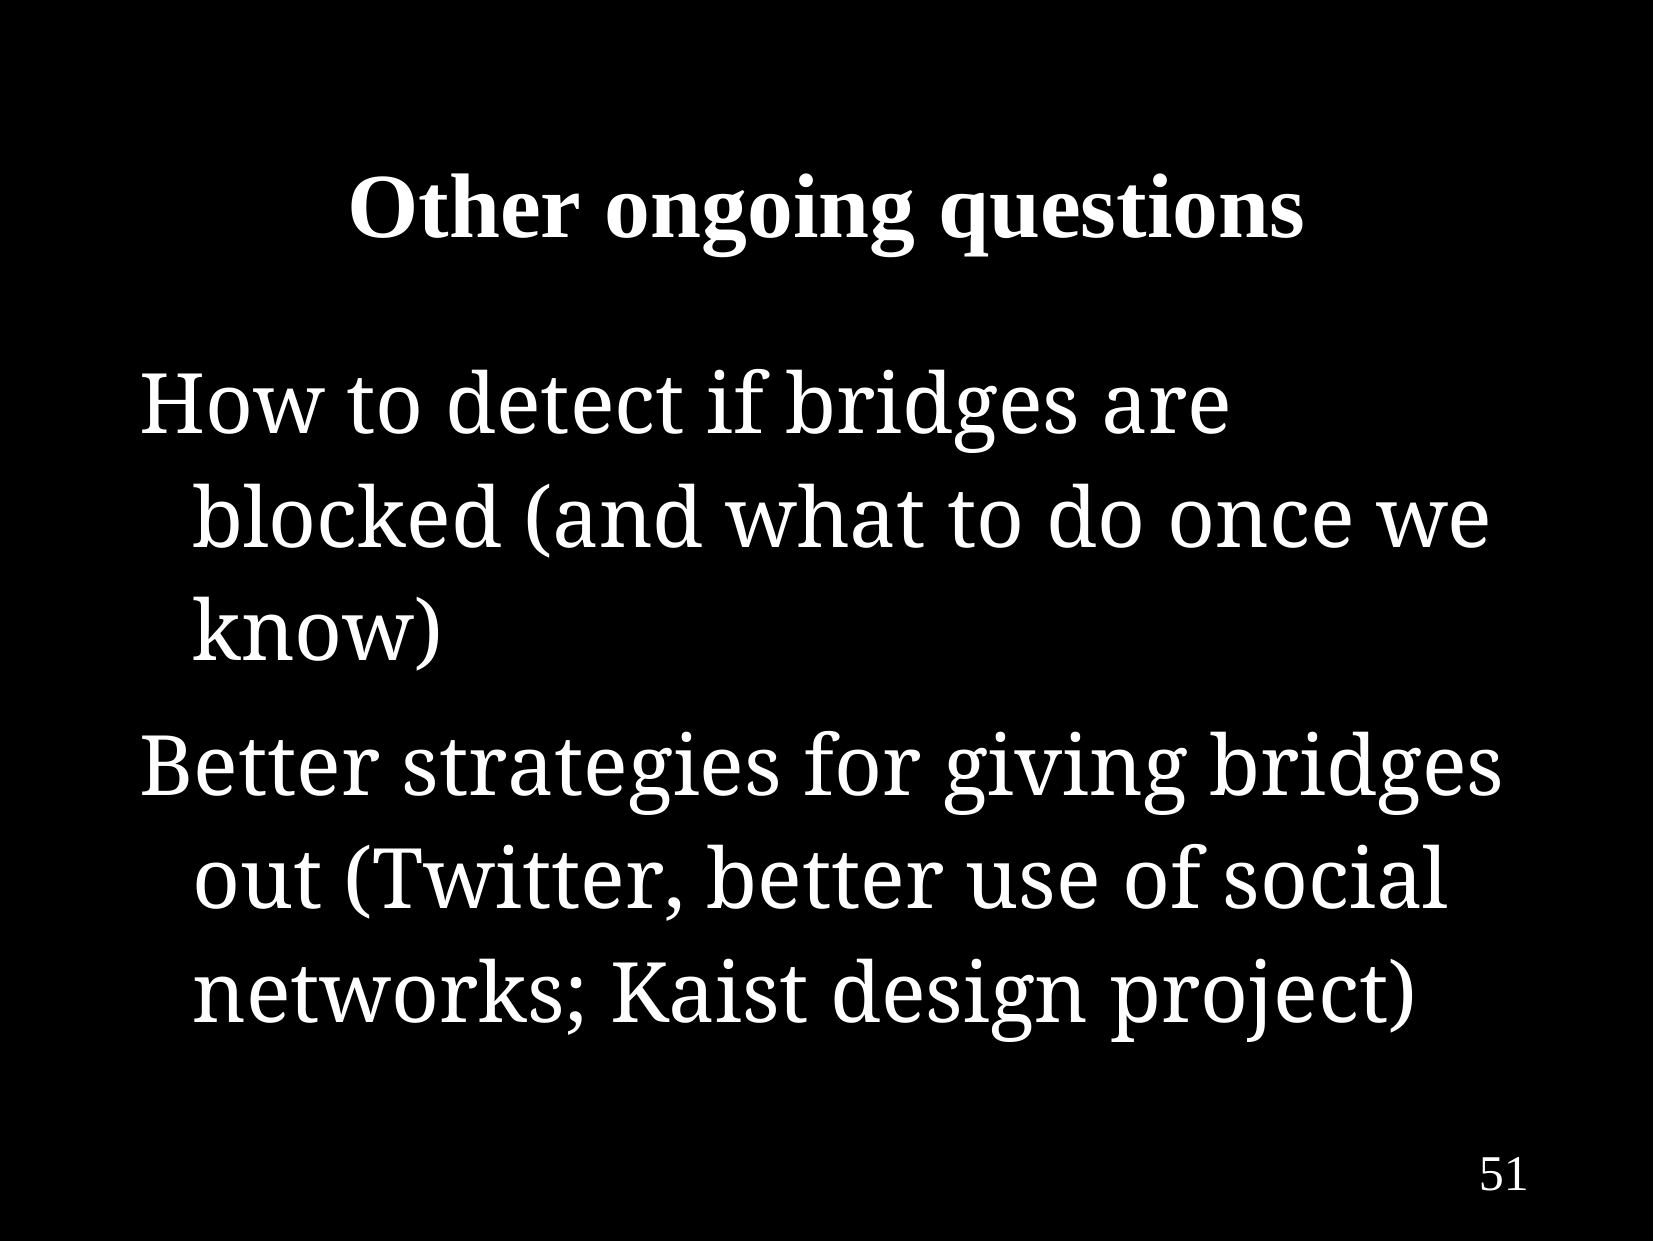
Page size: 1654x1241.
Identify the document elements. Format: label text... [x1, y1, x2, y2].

title Other ongoing questions [121, 102, 1534, 311]
list How to detect if bridges are blocked (and what to do once we know) Better strategies for giving bridges out (Twitter, better use of social networks; Kaist design project) [121, 344, 1534, 1127]
